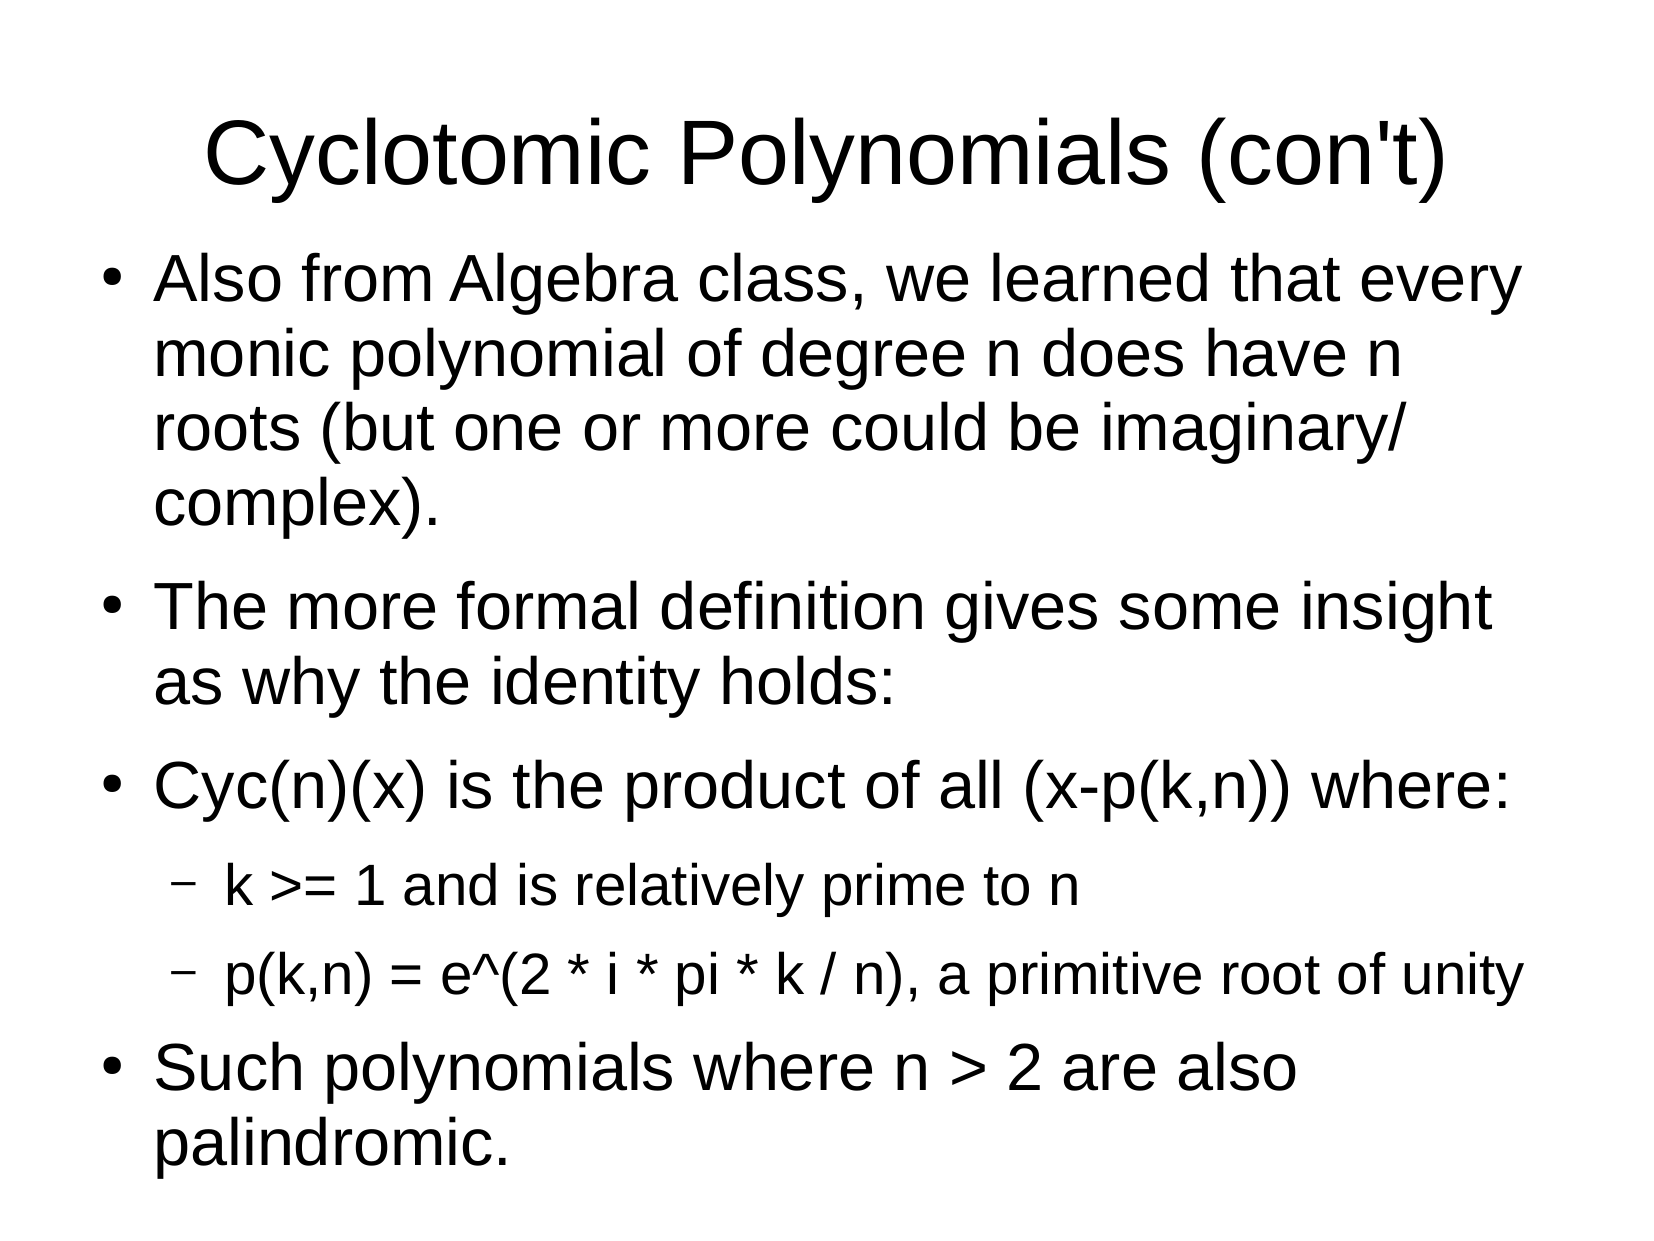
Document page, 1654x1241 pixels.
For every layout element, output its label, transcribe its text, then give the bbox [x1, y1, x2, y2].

list Also from Algebra class, we learned that every monic polynomial of degree n does have n roots (but one or more could be imaginary/ complex). The more formal definition gives some insight as why the identity holds: Cyc(n)(x) is the product of all (x-p(k,n)) where: k >= 1 and is relatively prime to n p(k,n) = e^(2 * i * pi * k / n), a primitive root of unity Such polynomials where n > 2 are also palindromic. [82, 240, 1561, 1201]
title Cyclotomic Polynomials (con't) [82, 49, 1571, 257]
